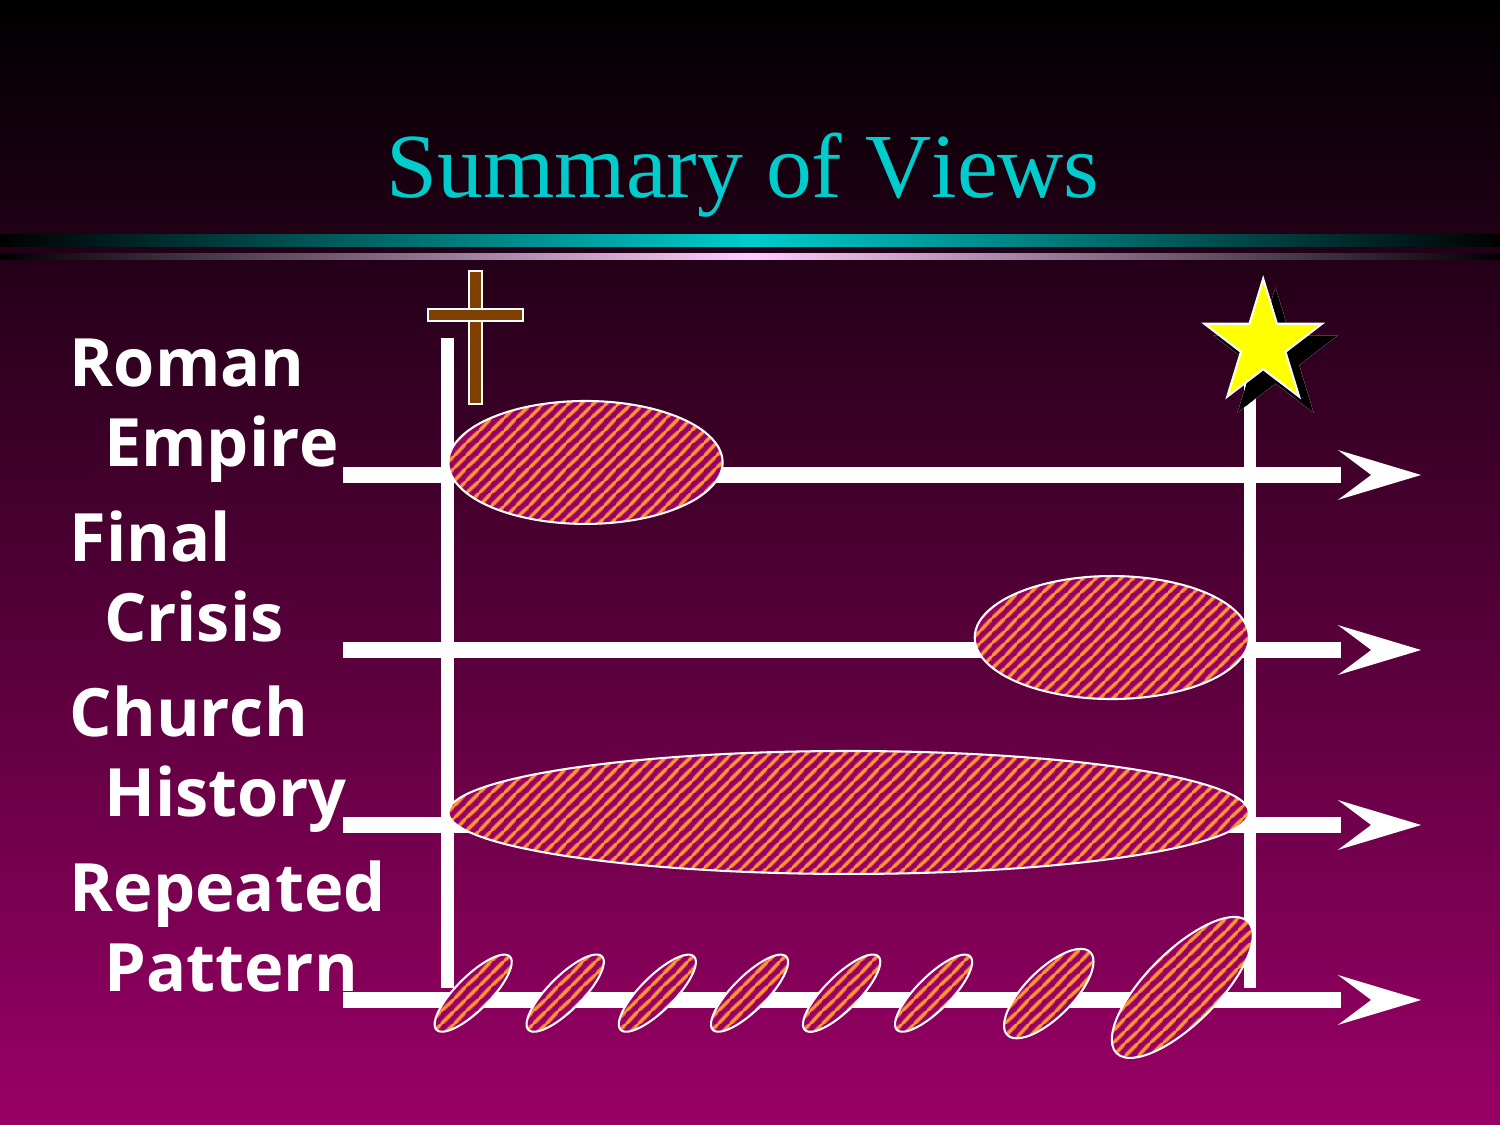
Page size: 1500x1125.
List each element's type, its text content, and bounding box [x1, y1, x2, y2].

text_box [711, 954, 789, 1032]
text_box [618, 954, 696, 1032]
text_box [803, 954, 881, 1032]
text_box Church History [37, 662, 438, 837]
text_box [526, 954, 604, 1032]
text_box [1004, 948, 1094, 1039]
text_box [434, 1013, 477, 1032]
text_box Roman Empire [37, 312, 438, 487]
text_box [427, 271, 523, 404]
text_box [895, 954, 973, 1032]
title Summary of Views [99, 37, 1388, 225]
text_box [448, 751, 1249, 874]
text_box [488, 954, 512, 1003]
text_box [974, 576, 1249, 700]
text_box Final Crisis [37, 487, 438, 662]
text_box [448, 400, 723, 524]
text_box Repeated Pattern [37, 837, 488, 1013]
text_box [1111, 916, 1253, 1058]
text_box [1204, 278, 1323, 397]
